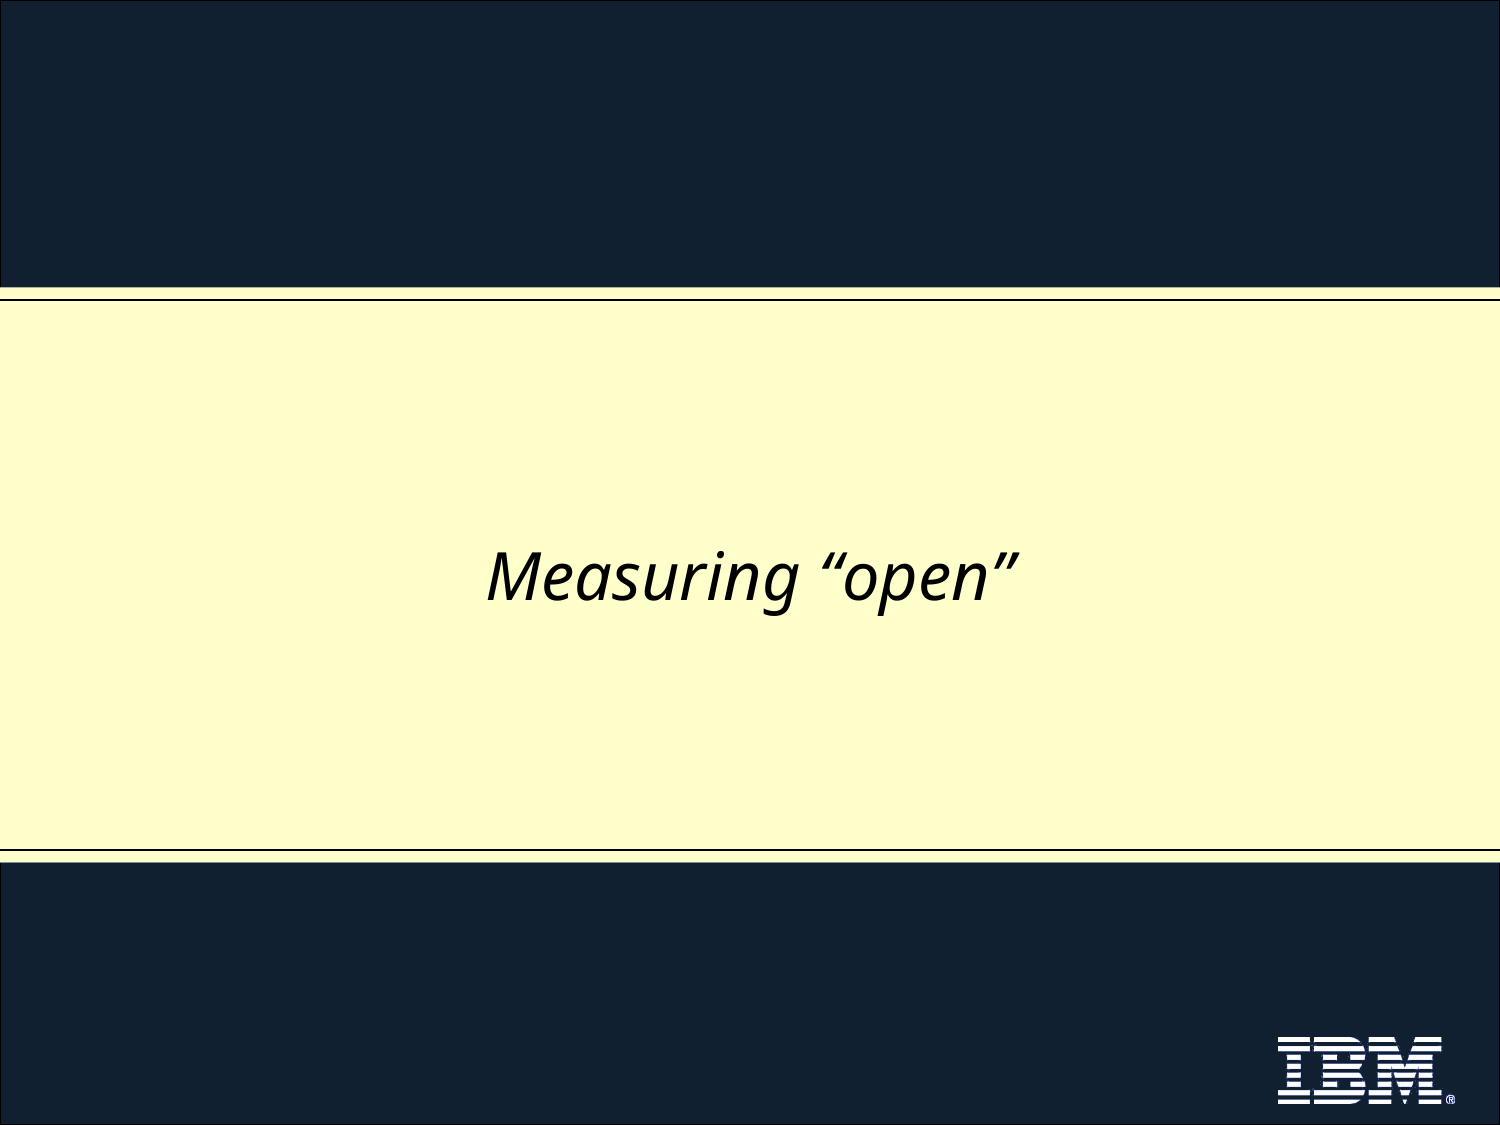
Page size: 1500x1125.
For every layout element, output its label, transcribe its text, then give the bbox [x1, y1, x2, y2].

text_box Measuring “open” [0, 301, 1500, 849]
text_box Measuring “open” [0, 851, 1500, 863]
text_box Measuring “open” [0, 287, 1500, 299]
picture [1278, 1037, 1484, 1104]
